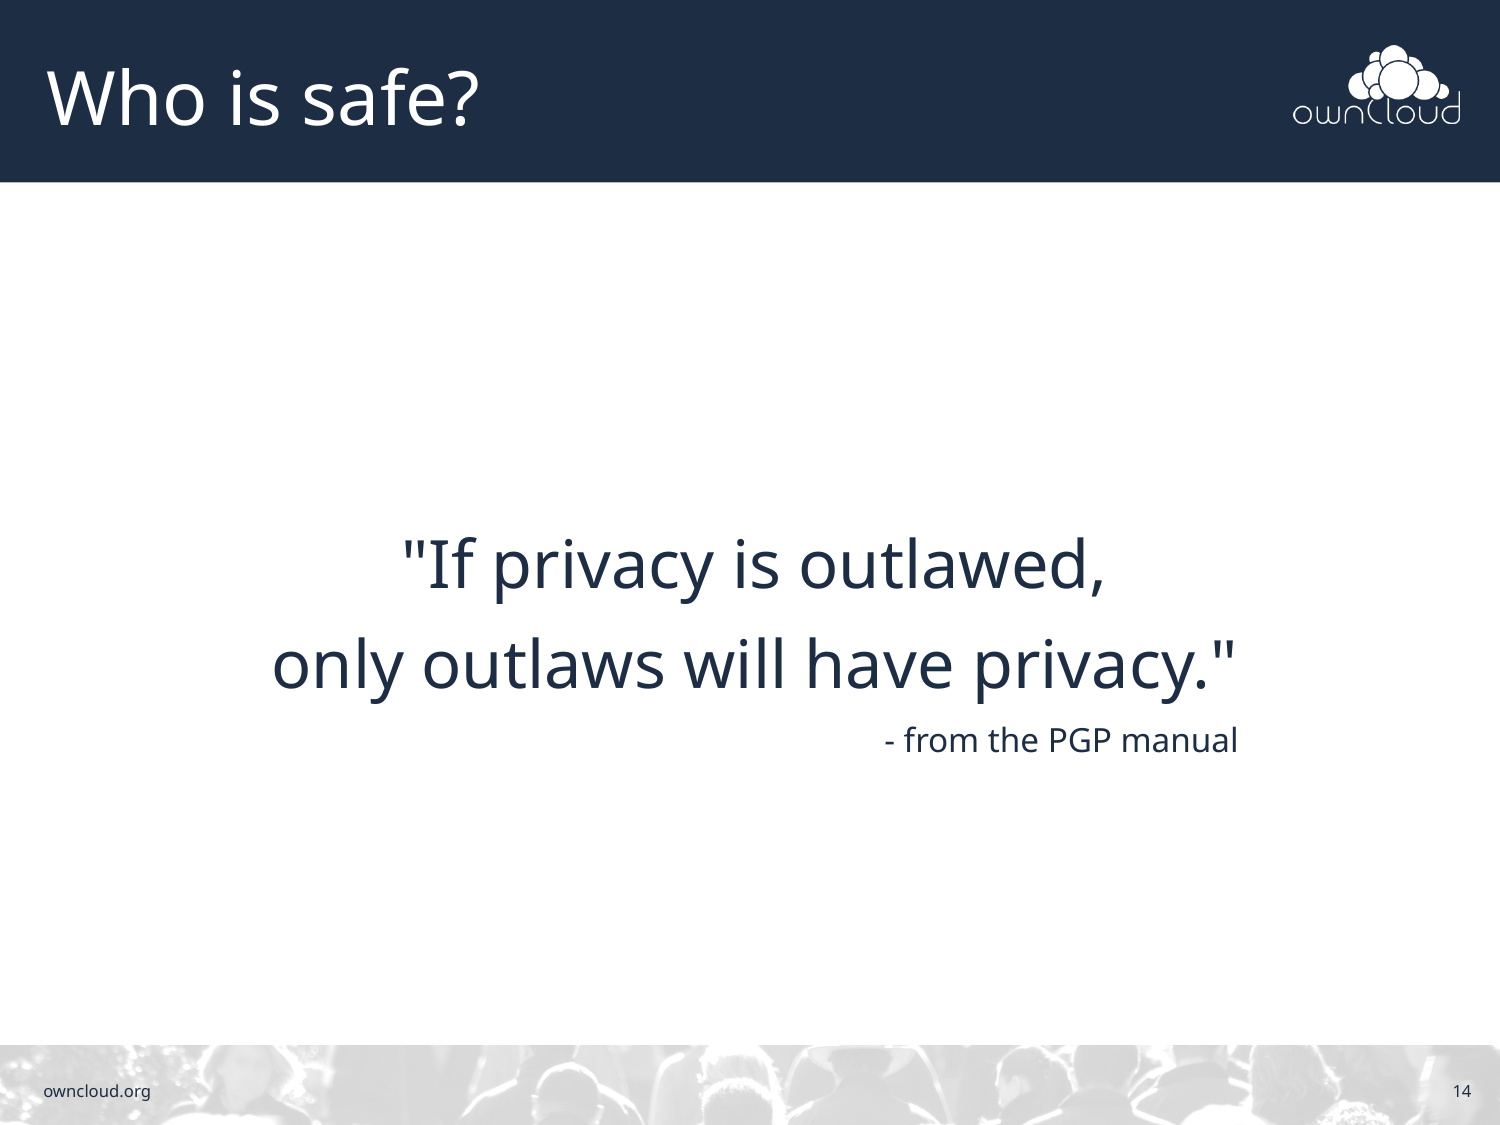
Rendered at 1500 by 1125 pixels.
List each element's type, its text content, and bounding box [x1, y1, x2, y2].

picture [1293, 45, 1460, 124]
picture [0, 1045, 1500, 1125]
title Who is safe? [46, 5, 1258, 187]
list "If privacy is outlawed, only outlaws will have privacy." - from the PGP manual [46, 254, 1465, 1026]
